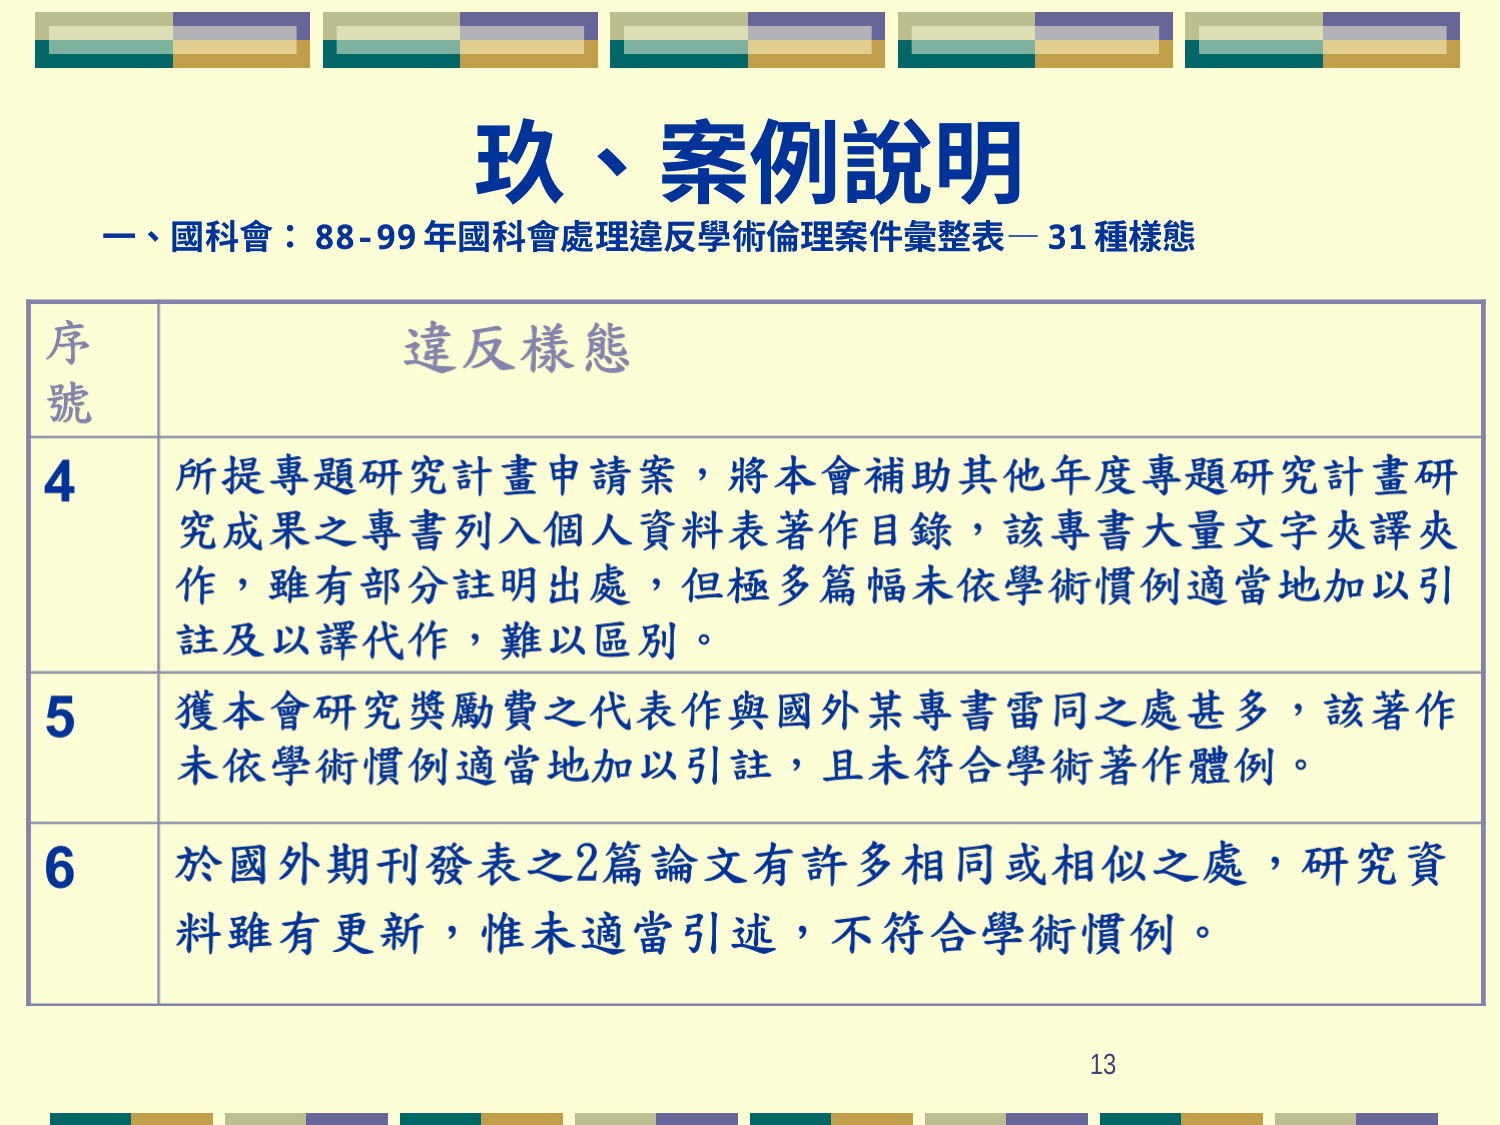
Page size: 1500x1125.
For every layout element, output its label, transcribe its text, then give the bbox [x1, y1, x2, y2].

list 一、國科會：88-99年國科會處理違反學術倫理案件彙整表—31種樣態 [41, 208, 1376, 291]
picture [8, 292, 1487, 1006]
text_box [1074, 1012, 1388, 1088]
text_box 玖、案例說明 [113, 97, 1388, 220]
